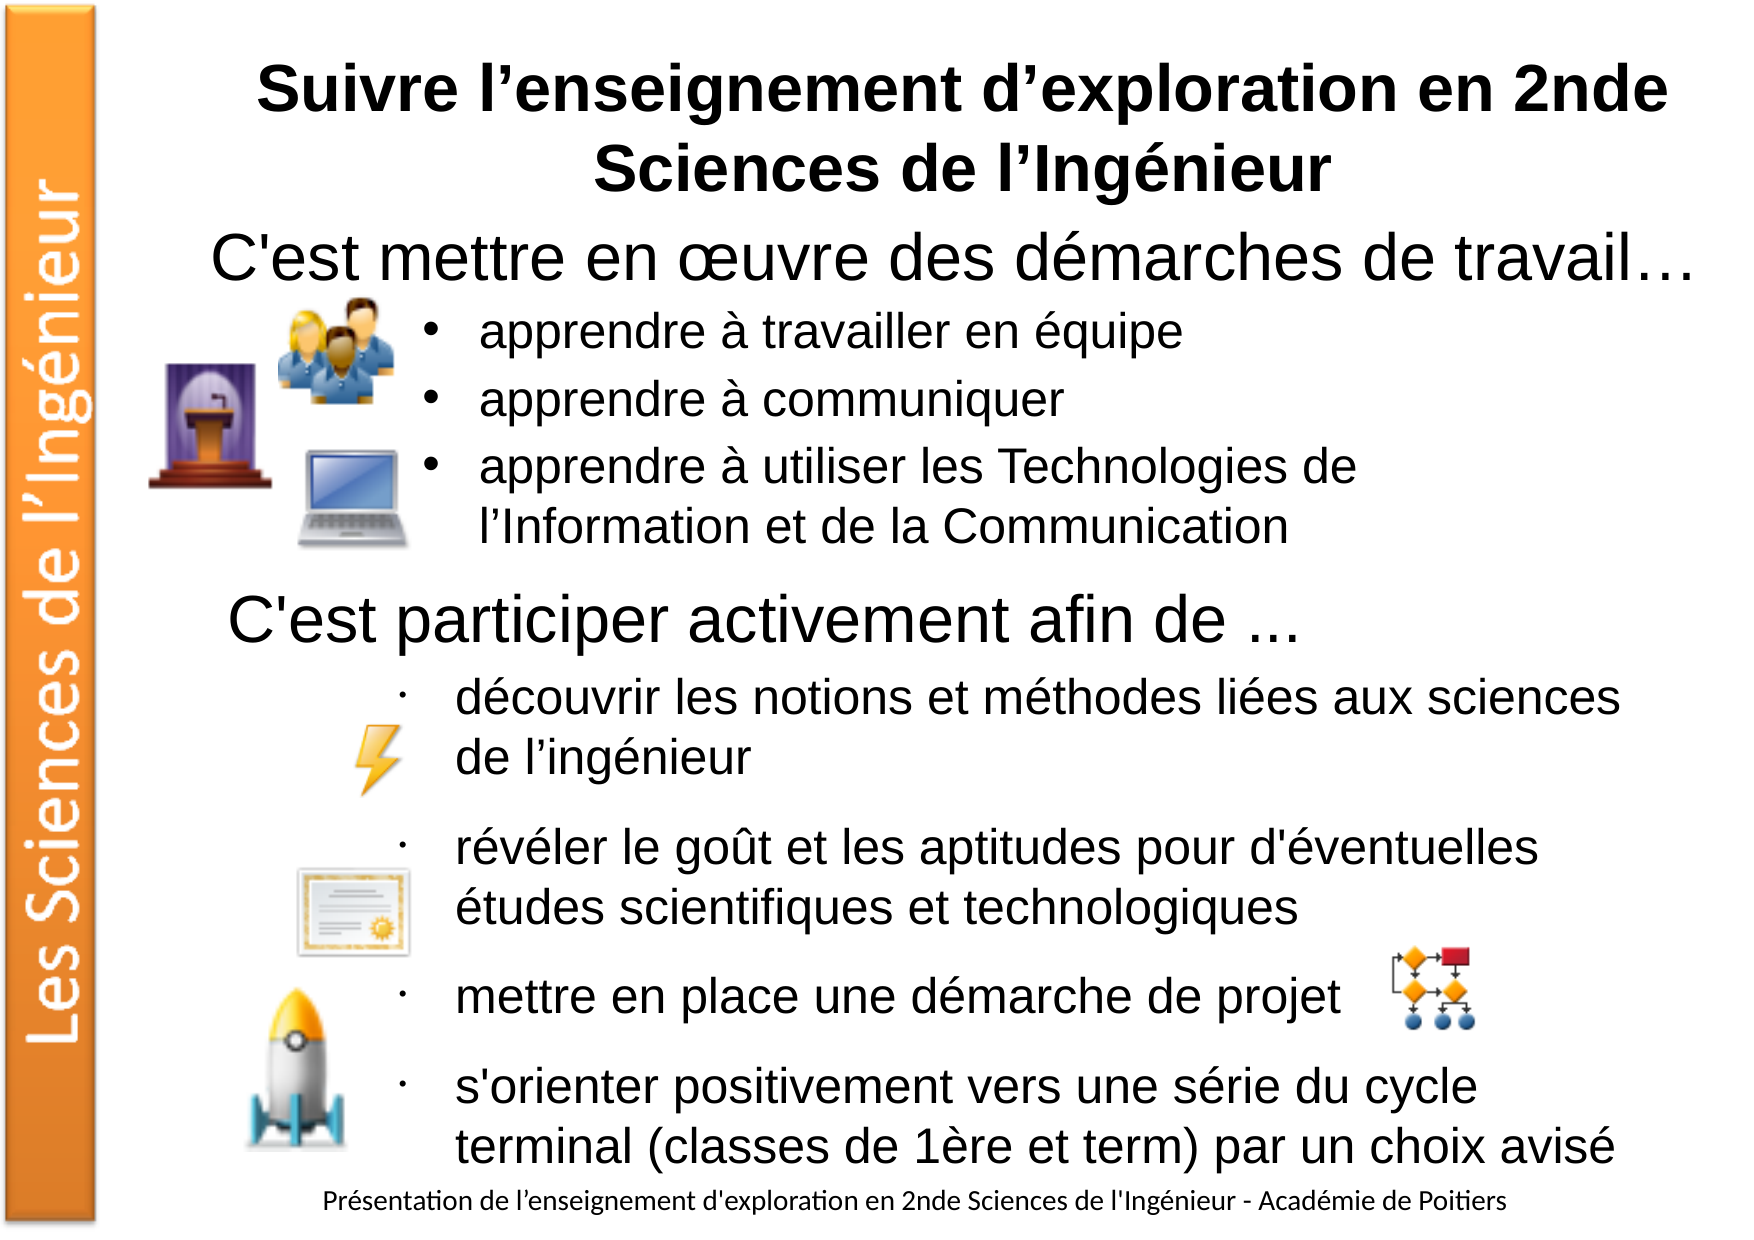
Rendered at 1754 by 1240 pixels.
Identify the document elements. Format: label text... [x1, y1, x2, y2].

list découvrir les notions et méthodes liées aux sciences de l’ingénieur révéler le goût et les aptitudes pour d'éventuelles études scientifiques et technologiques mettre en place une démarche de projet s'orienter positivement vers une série du cycle terminal (classes de 1ère et term) par un choix avisé [383, 649, 1654, 1173]
picture [1389, 944, 1477, 1032]
picture [147, 291, 397, 492]
picture [291, 438, 414, 562]
picture [214, 982, 384, 1152]
picture [0, 0, 110, 1235]
text_box apprendre à travailler en équipe apprendre à communiquer apprendre à utiliser les Technologies de l’Information et de la Communication [407, 291, 1542, 562]
text_box Présentation de l’enseignement d'exploration en 2nde Sciences de l'Ingénieur - Académie de Poitiers [147, 1173, 1684, 1240]
picture [295, 856, 414, 975]
title C'est participer activement afin de ... [212, 561, 1418, 686]
picture [338, 722, 414, 798]
text_box Suivre l’enseignement d’exploration en 2nde Sciences de l’Ingénieur [215, 36, 1712, 212]
text_box C'est mettre en œuvre des démarches de travail… [175, 206, 1754, 302]
